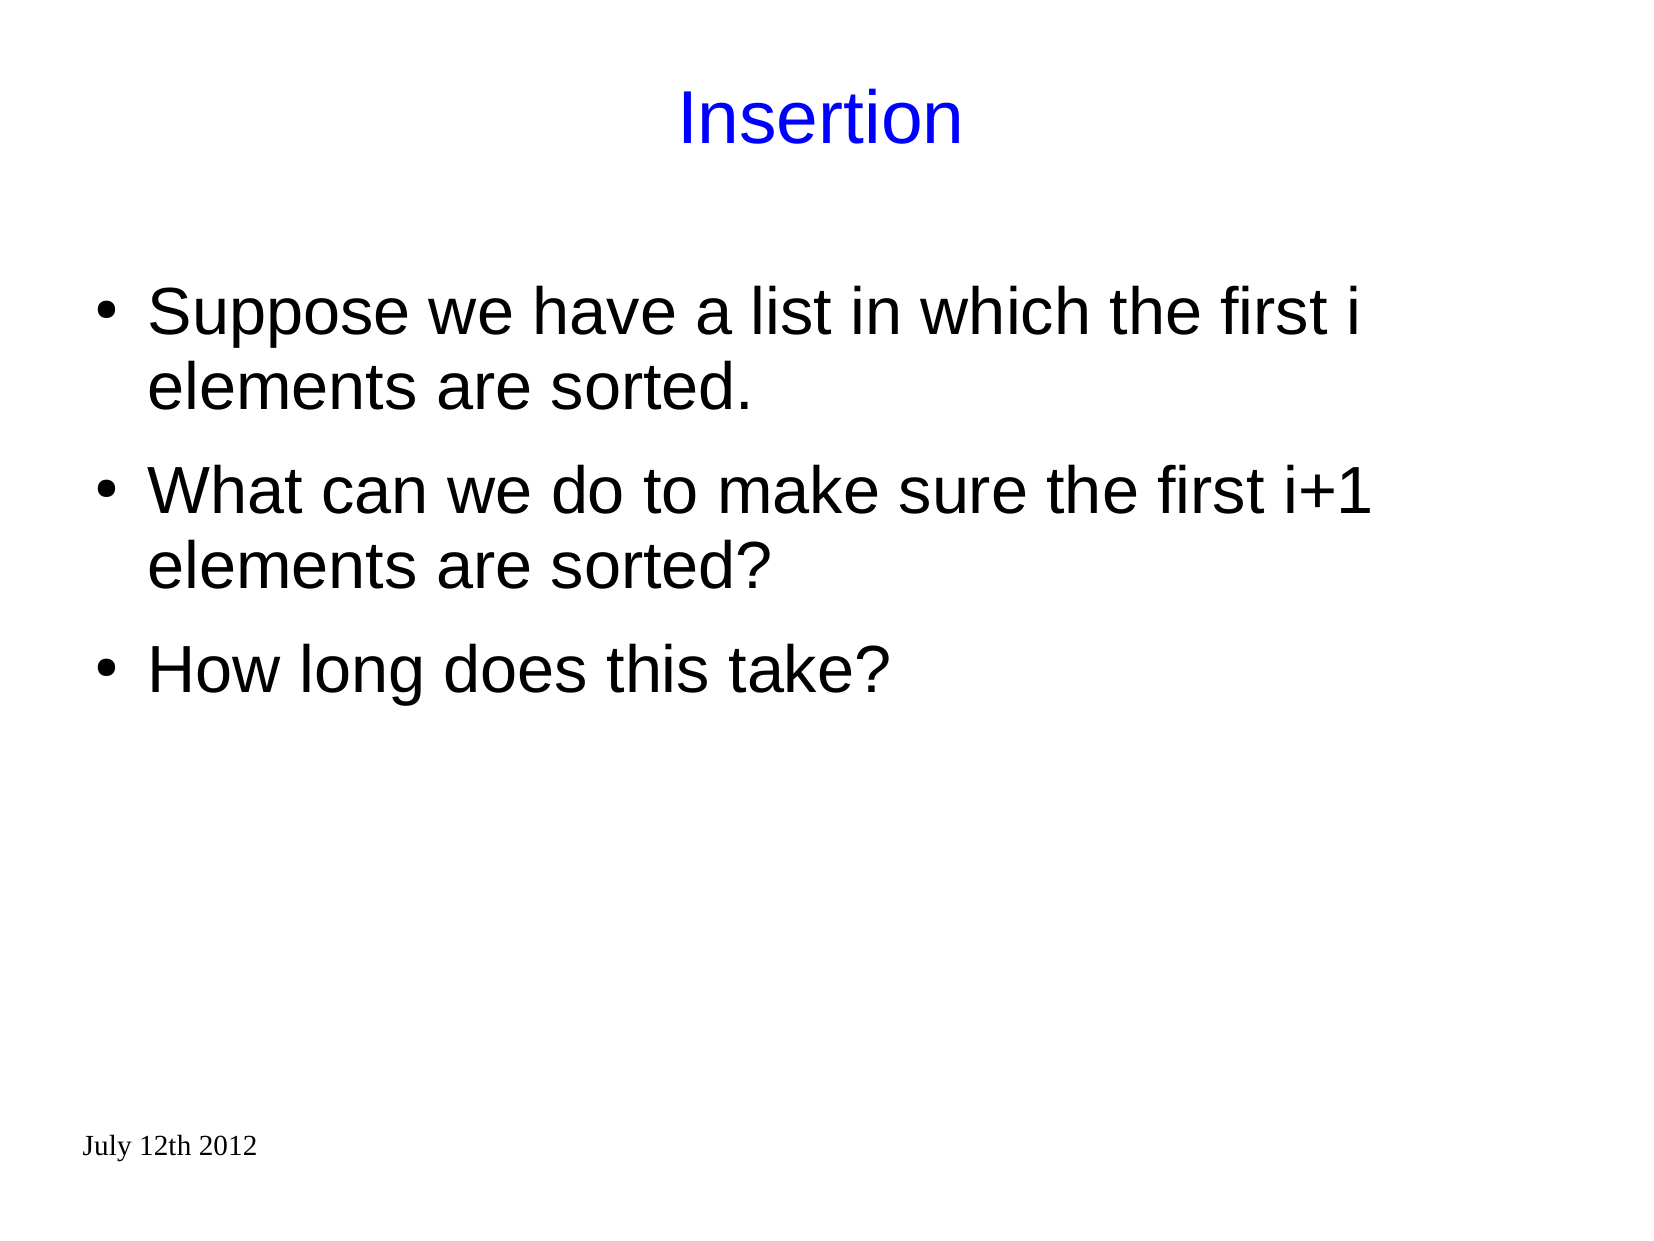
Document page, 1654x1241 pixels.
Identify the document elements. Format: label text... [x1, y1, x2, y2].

title Insertion [76, 58, 1565, 178]
list Suppose we have a list in which the first i elements are sorted. What can we do to make sure the first i+1 elements are sorted? How long does this take? [76, 274, 1565, 1093]
